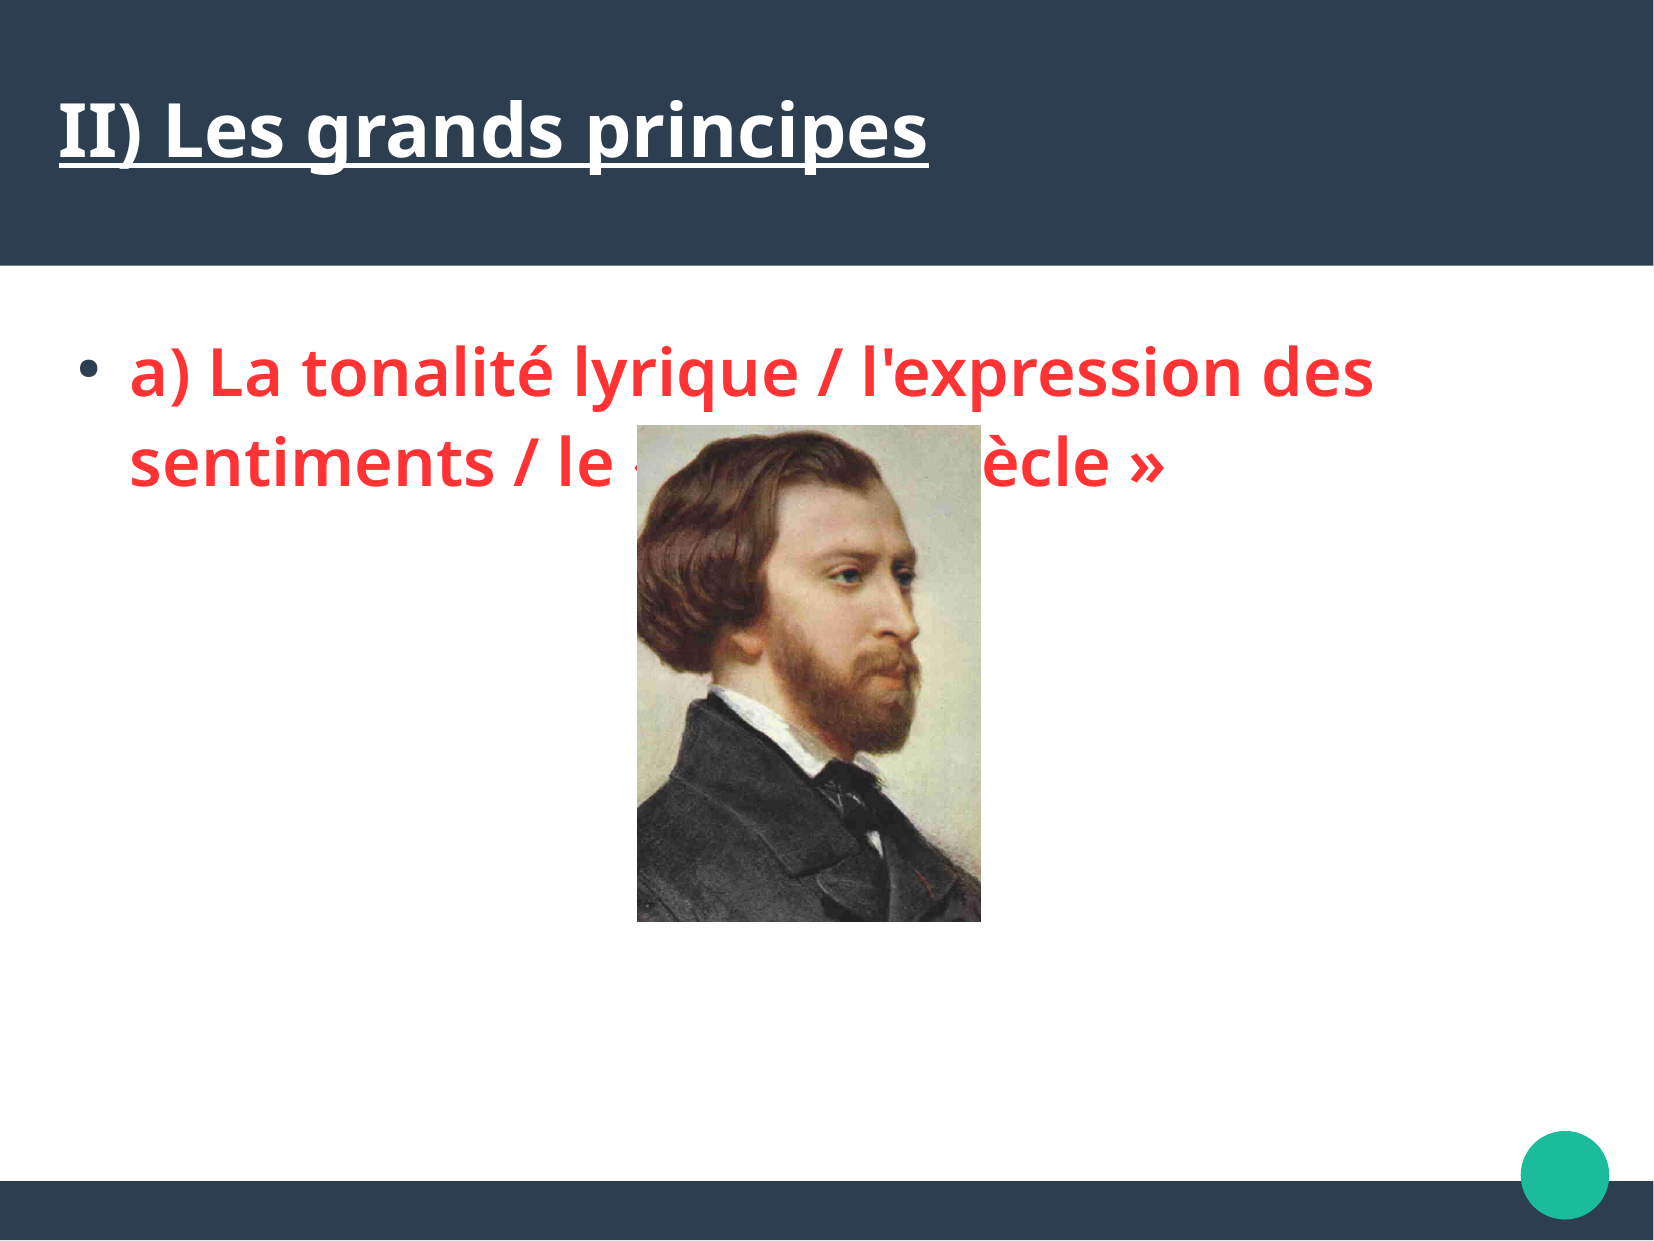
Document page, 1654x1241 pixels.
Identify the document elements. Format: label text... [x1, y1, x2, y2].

picture [637, 425, 981, 922]
title II) Les grands principes [59, 49, 1595, 207]
list a) La tonalité lyrique / l'expression des sentiments / le « mal du siècle » Portrait d'Alfred de Musset [59, 324, 1595, 1152]
